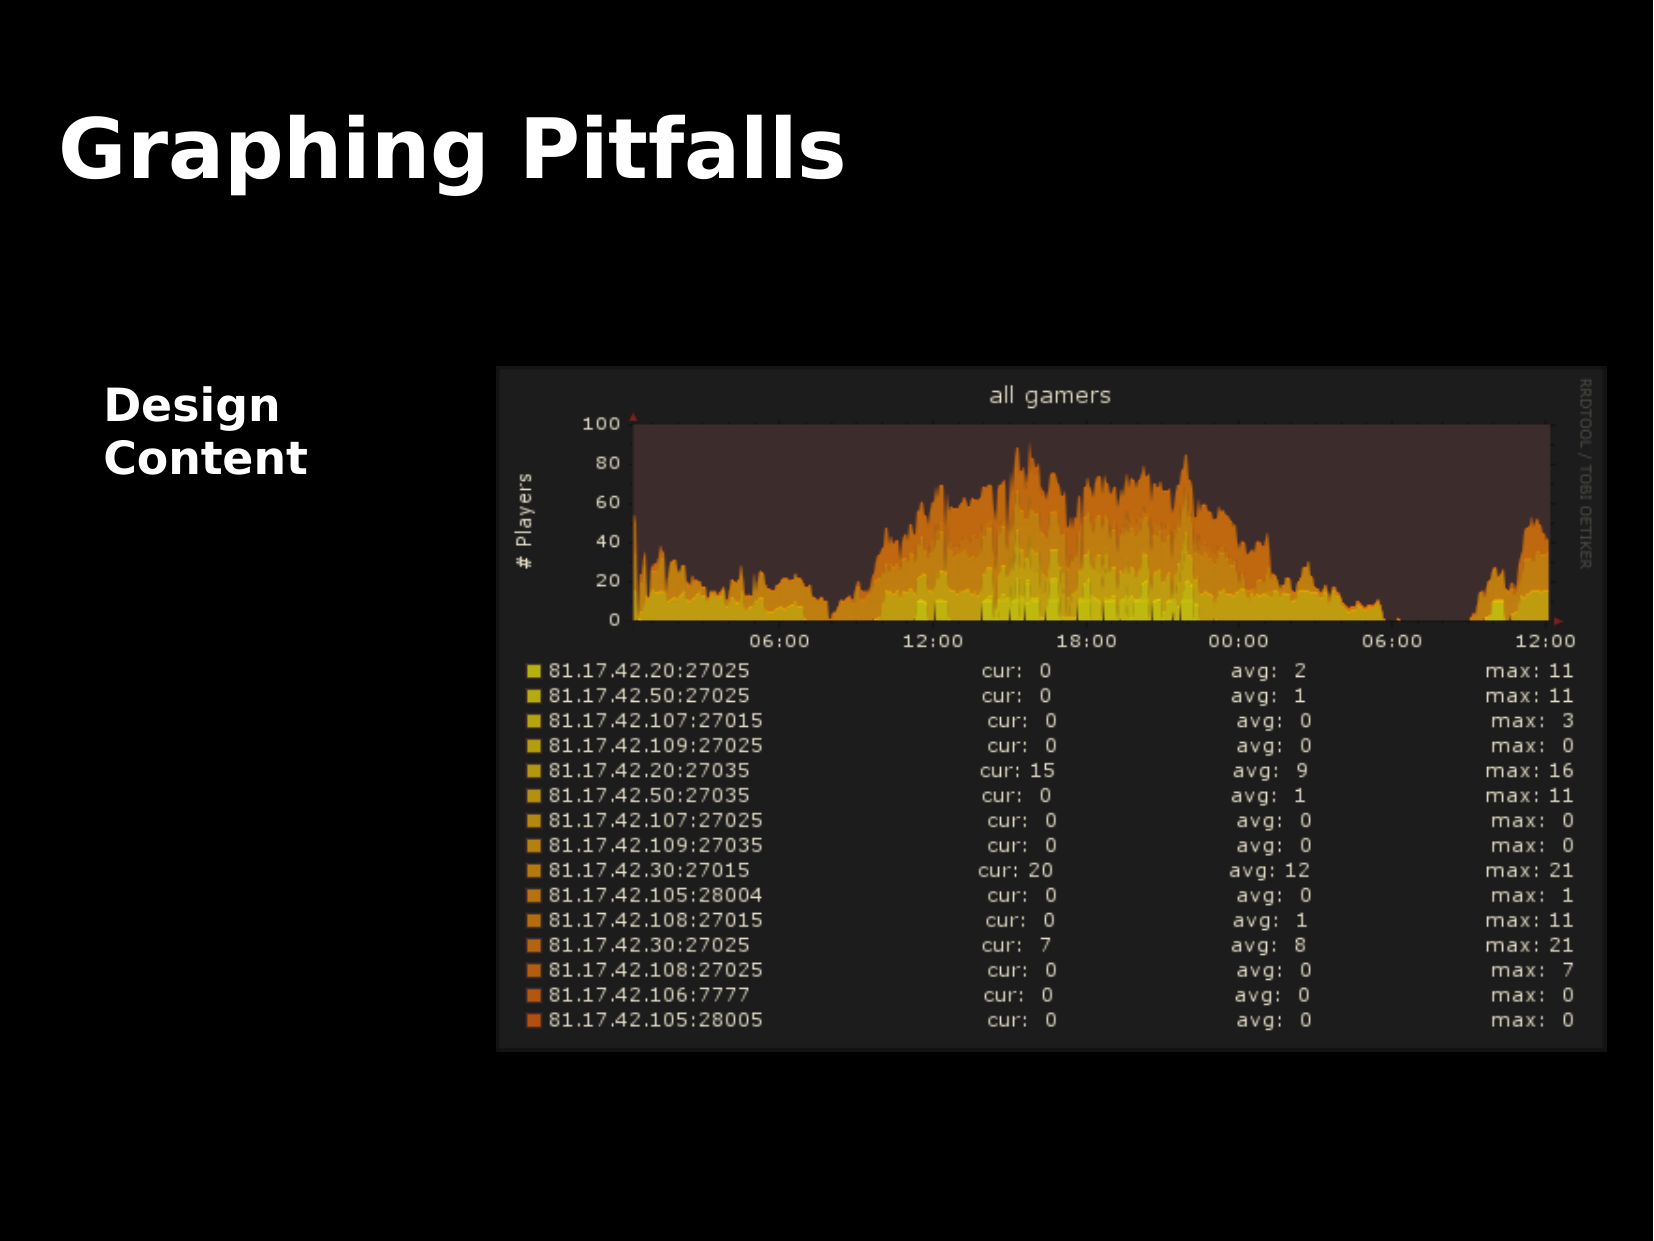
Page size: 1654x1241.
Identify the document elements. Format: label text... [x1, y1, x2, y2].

title Graphing Pitfalls [59, 75, 1607, 225]
text_box Design Content [70, 371, 507, 561]
picture [496, 366, 1607, 1052]
